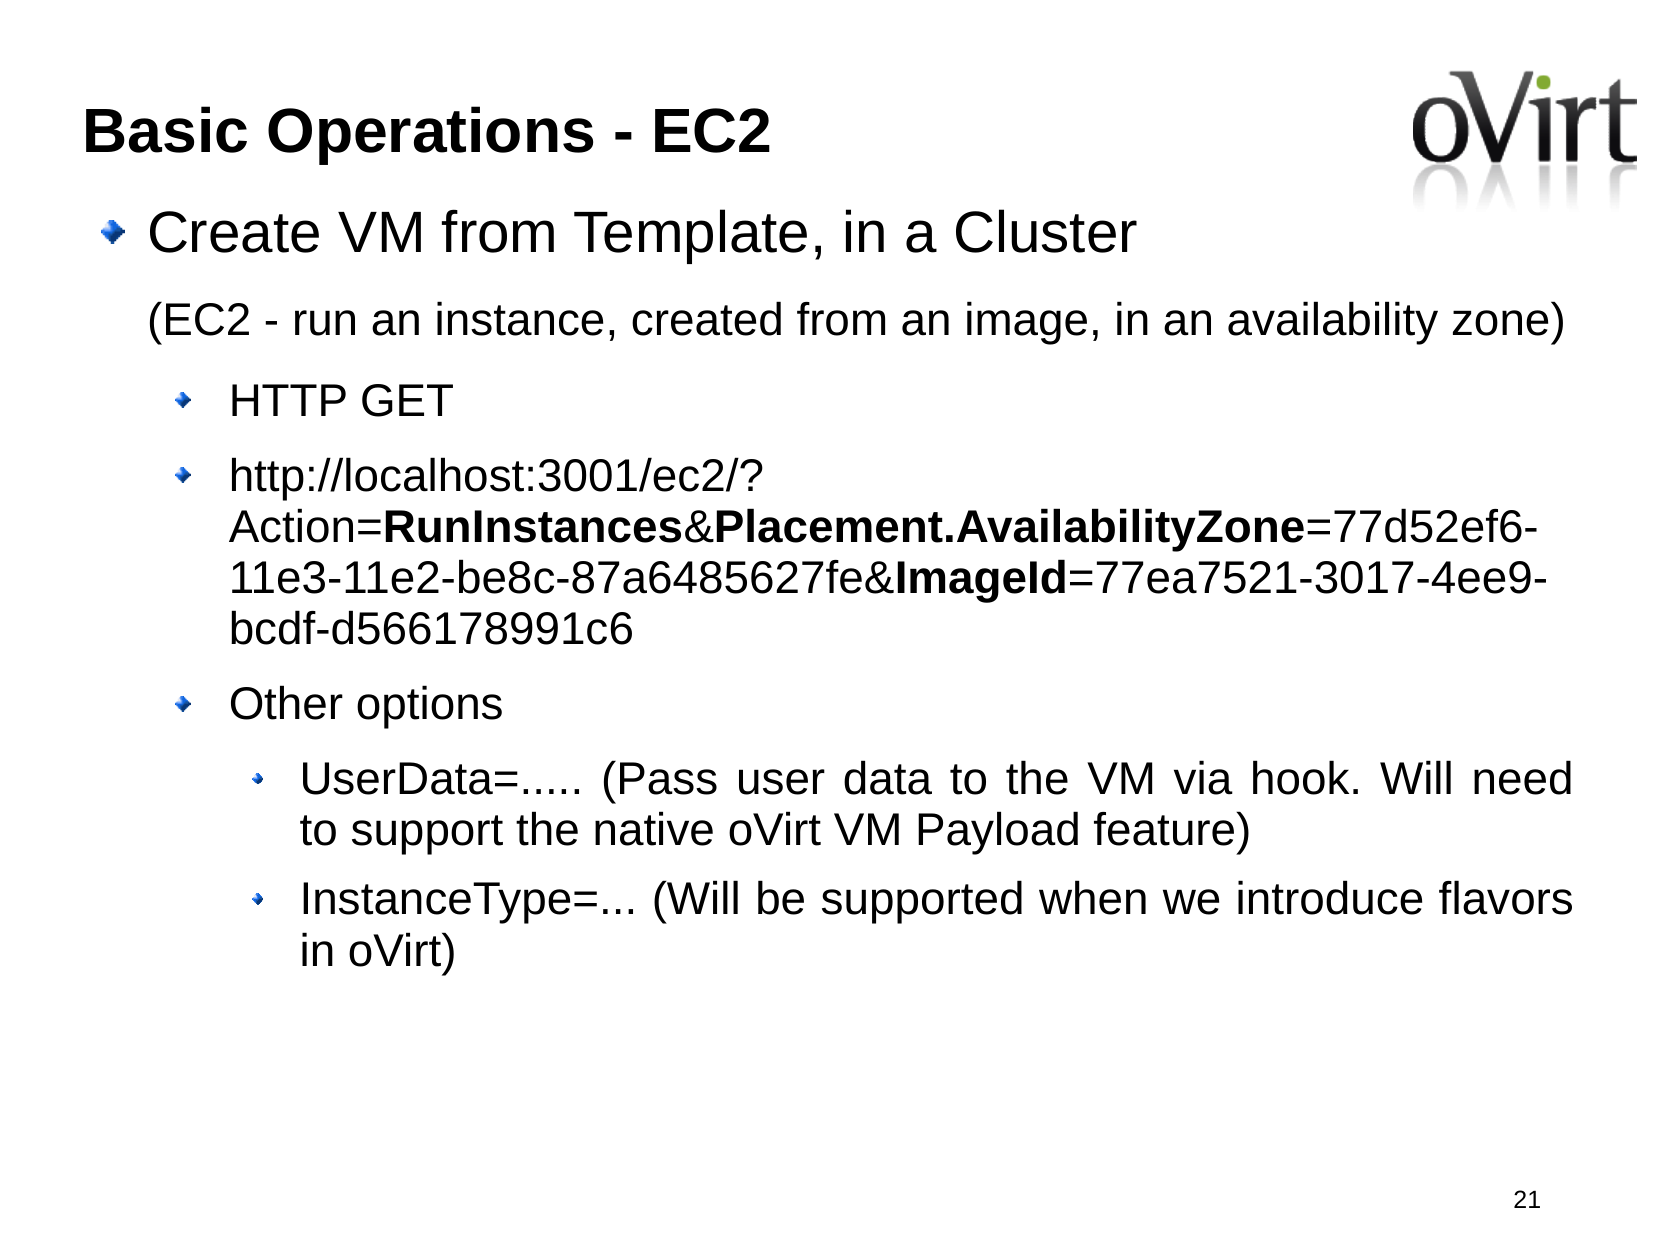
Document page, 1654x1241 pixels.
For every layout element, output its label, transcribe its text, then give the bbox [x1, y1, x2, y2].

title Basic Operations - EC2 [82, 37, 1303, 226]
list Create VM from Template, in a Cluster (EC2 - run an instance, created from an image, in an availability zone) HTTP GET http://localhost:3001/ec2/?Action=RunInstances&Placement.AvailabilityZone=77d52ef6-11e3-11e2-be8c-87a6485627fe&ImageId=77ea7521-3017-4ee9-bcdf-d566178991c6 Other options UserData=..... (Pass user data to the VM via hook. Will need to support the native oVirt VM Payload feature) InstanceType=... (Will be supported when we introduce flavors in oVirt) [86, 199, 1576, 993]
picture [1413, 63, 1637, 212]
